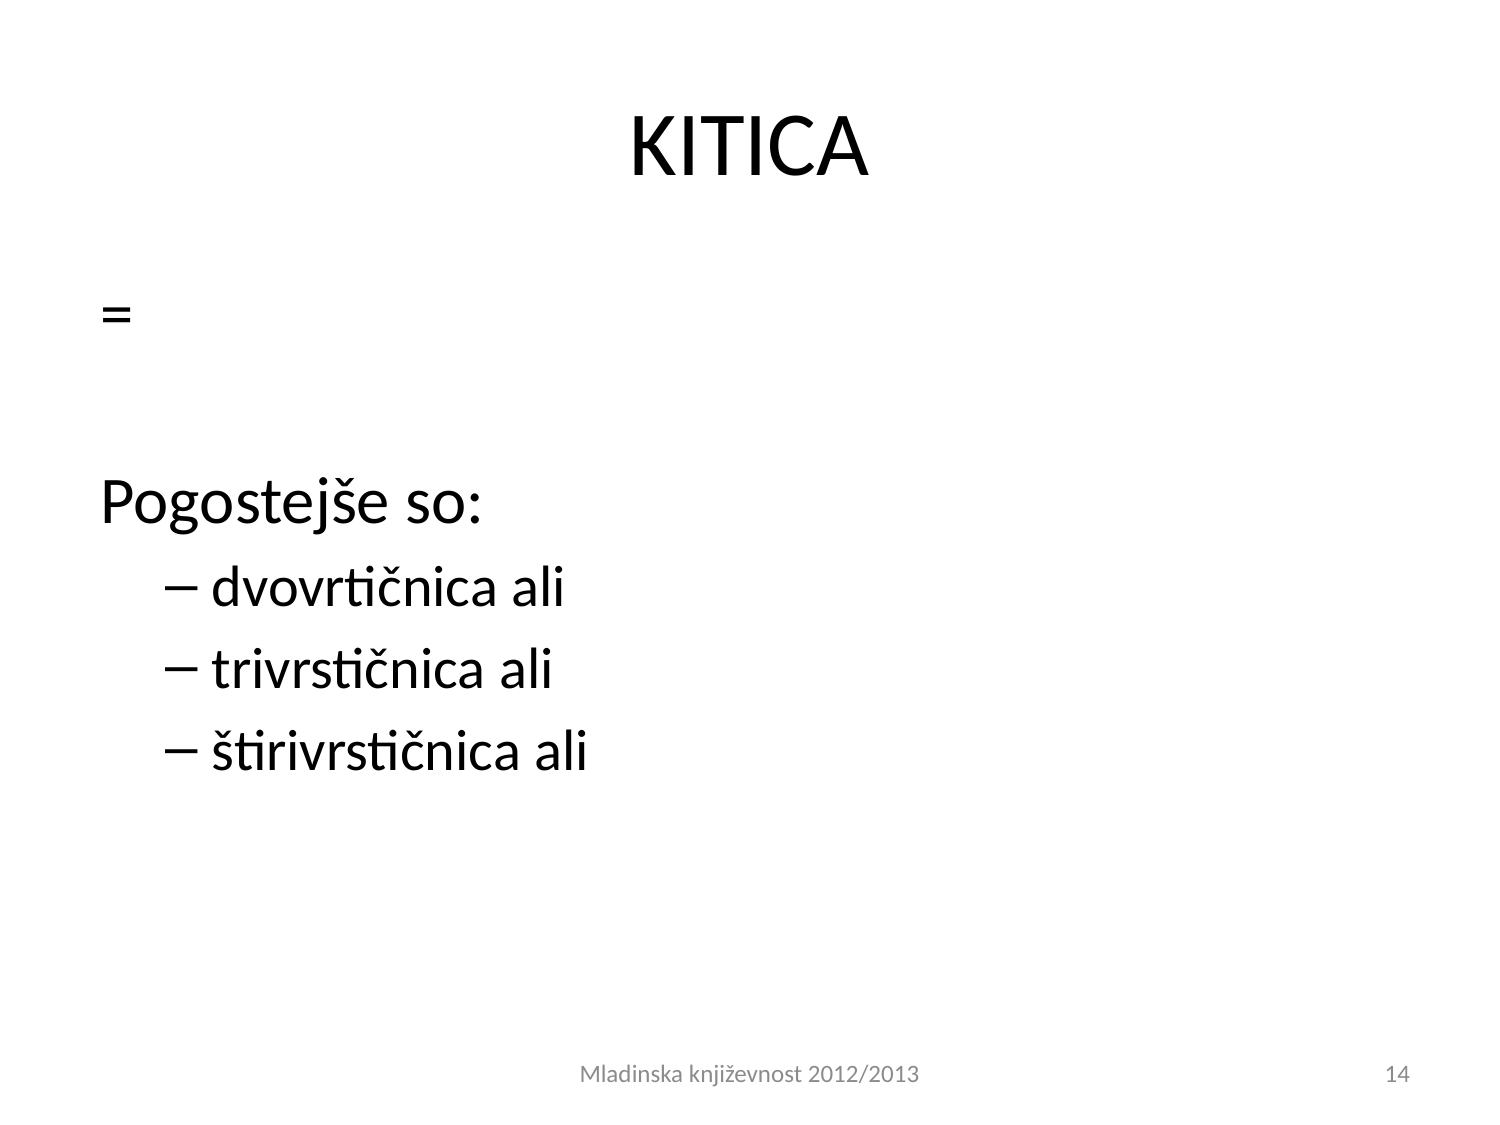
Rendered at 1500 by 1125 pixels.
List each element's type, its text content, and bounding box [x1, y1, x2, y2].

footer Mladinska književnost 2012/2013 [512, 1042, 988, 1103]
slide_number <number> [1074, 1042, 1425, 1103]
title KITICA [75, 45, 1425, 233]
list = Pogostejše so: dvovrtičnica ali trivrstičnica ali štirivrstičnica ali [75, 262, 1425, 1005]
